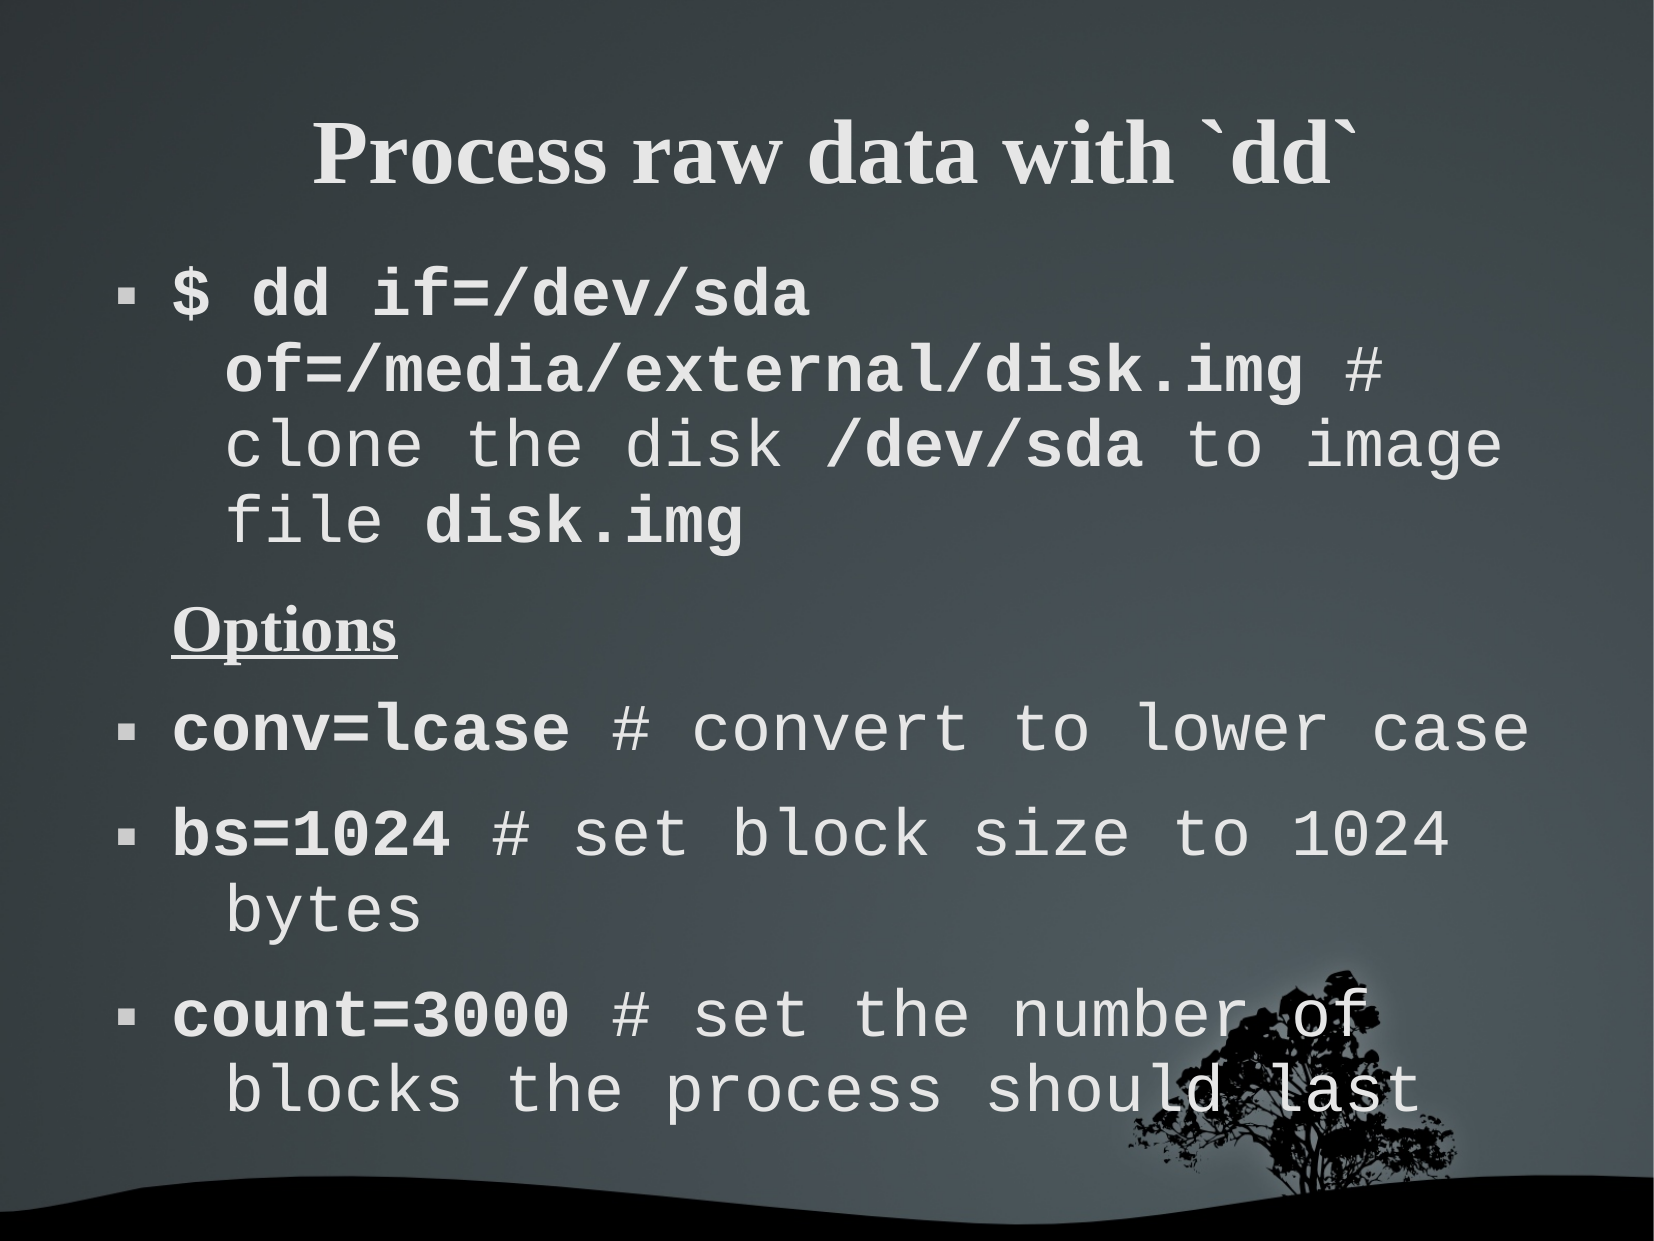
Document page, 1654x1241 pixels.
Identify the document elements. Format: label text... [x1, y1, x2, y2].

list $ dd if=/dev/sda of=/media/external/disk.img # clone the disk /dev/sda to image file disk.img Options conv=lcase # convert to lower case bs=1024 # set block size to 1024 bytes count=3000 # set the number of blocks the process should last Note: if you set the wrong outfile (of) you can permanently loose all data on the destination device. Use with caution! [82, 260, 1571, 1223]
title Process raw data with `dd` [82, 33, 1571, 260]
picture [0, 0, 1654, 1241]
